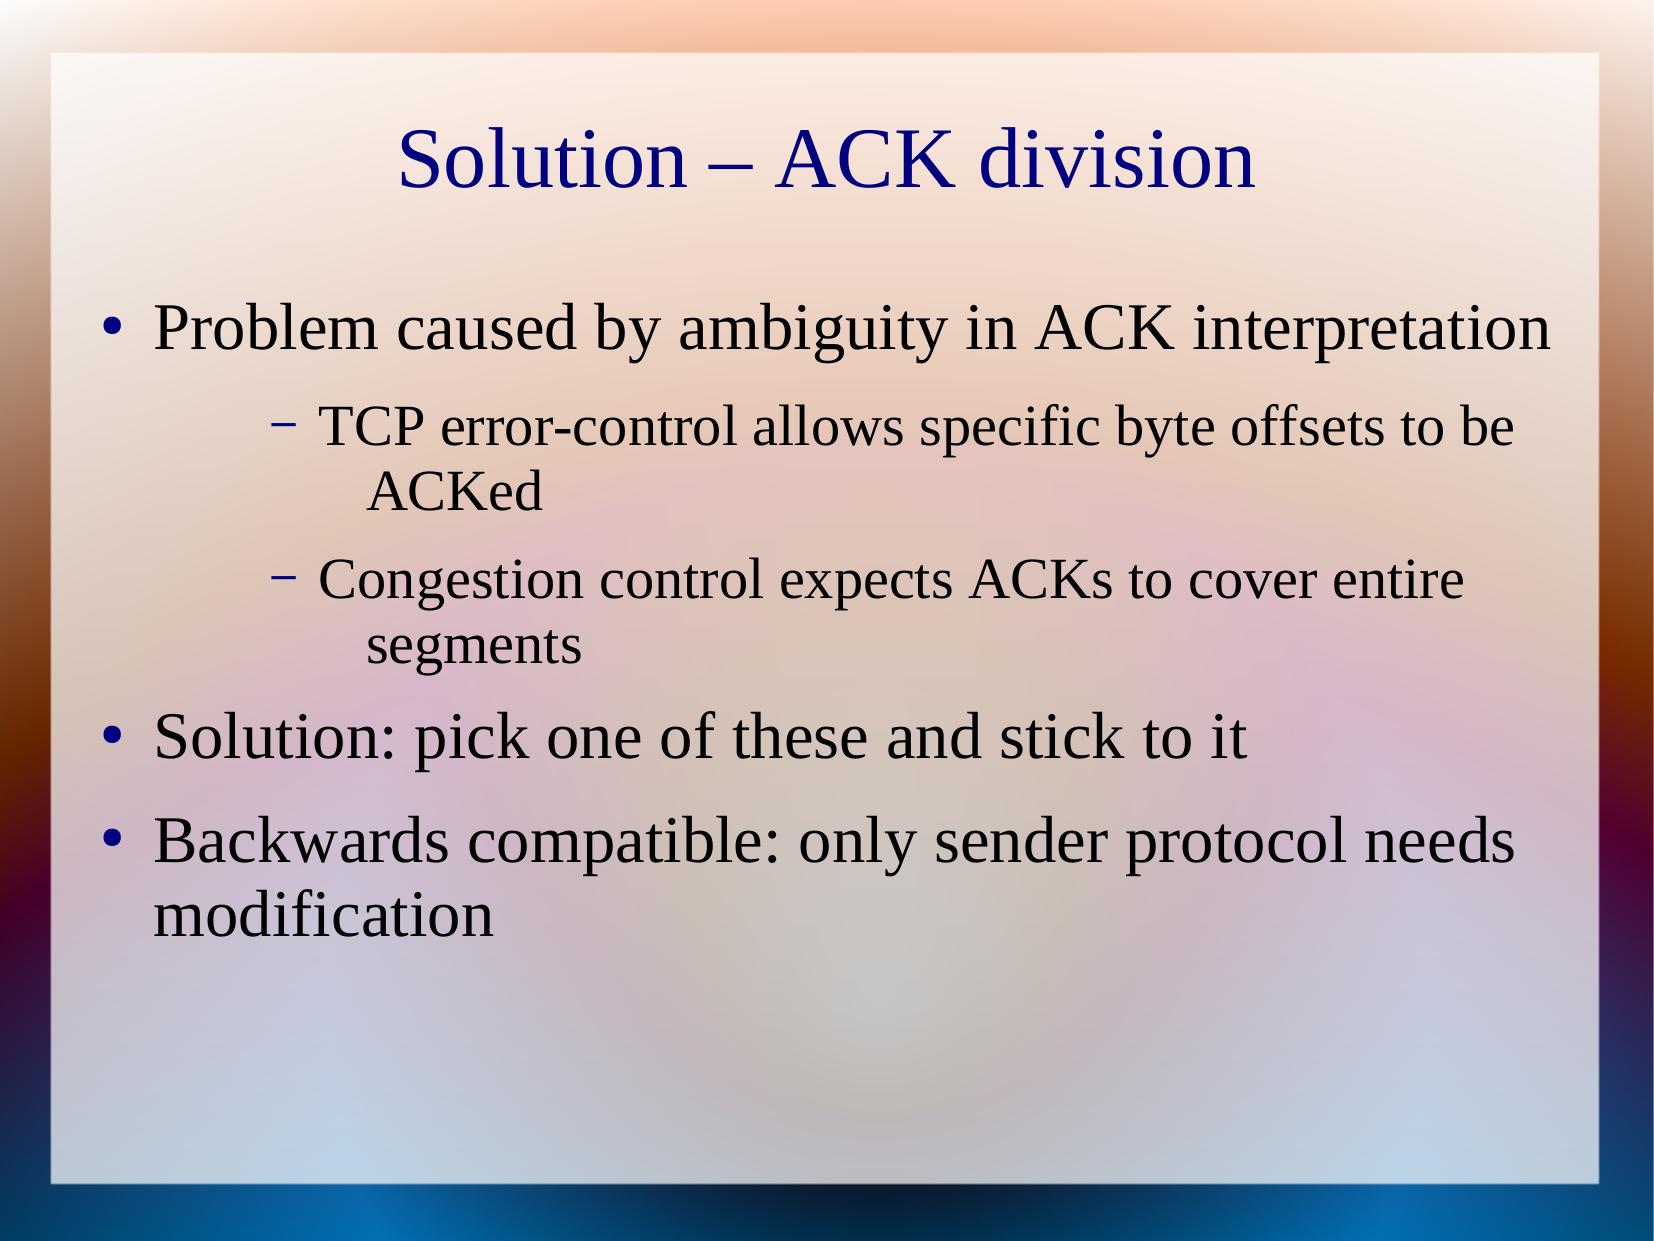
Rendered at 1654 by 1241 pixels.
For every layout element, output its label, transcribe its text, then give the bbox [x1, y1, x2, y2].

picture [0, 0, 1654, 1241]
title Solution – ACK division [82, 55, 1571, 263]
list Problem caused by ambiguity in ACK interpretation TCP error-control allows specific byte offsets to be ACKed Congestion control expects ACKs to cover entire segments Solution: pick one of these and stick to it Backwards compatible: only sender protocol needs modification [82, 290, 1571, 1034]
